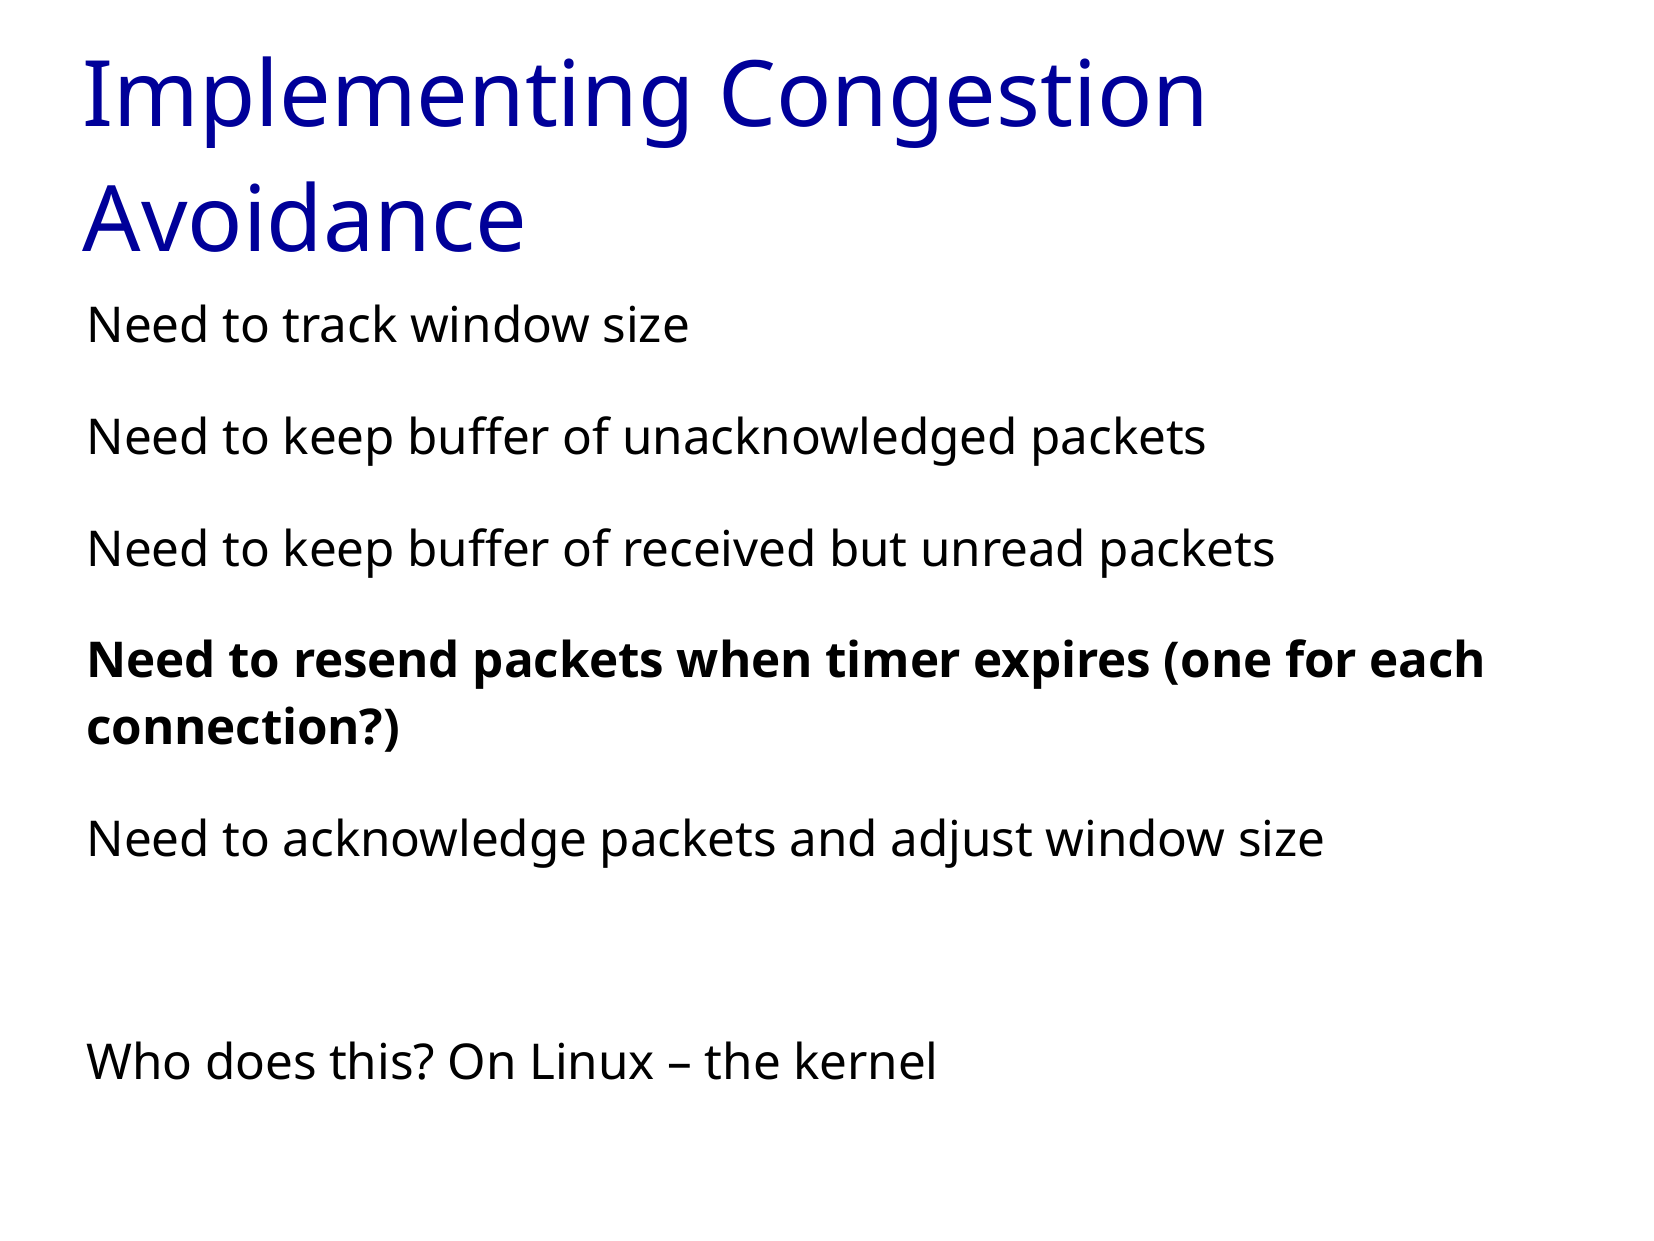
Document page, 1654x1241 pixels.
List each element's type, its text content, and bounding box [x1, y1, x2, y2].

title Implementing Congestion Avoidance [82, 49, 1571, 257]
list Need to track window size Need to keep buffer of unacknowledged packets Need to keep buffer of received but unread packets Need to resend packets when timer expires (one for each connection?) Need to acknowledge packets and adjust window size Who does this? On Linux – the kernel [60, 290, 1571, 1096]
